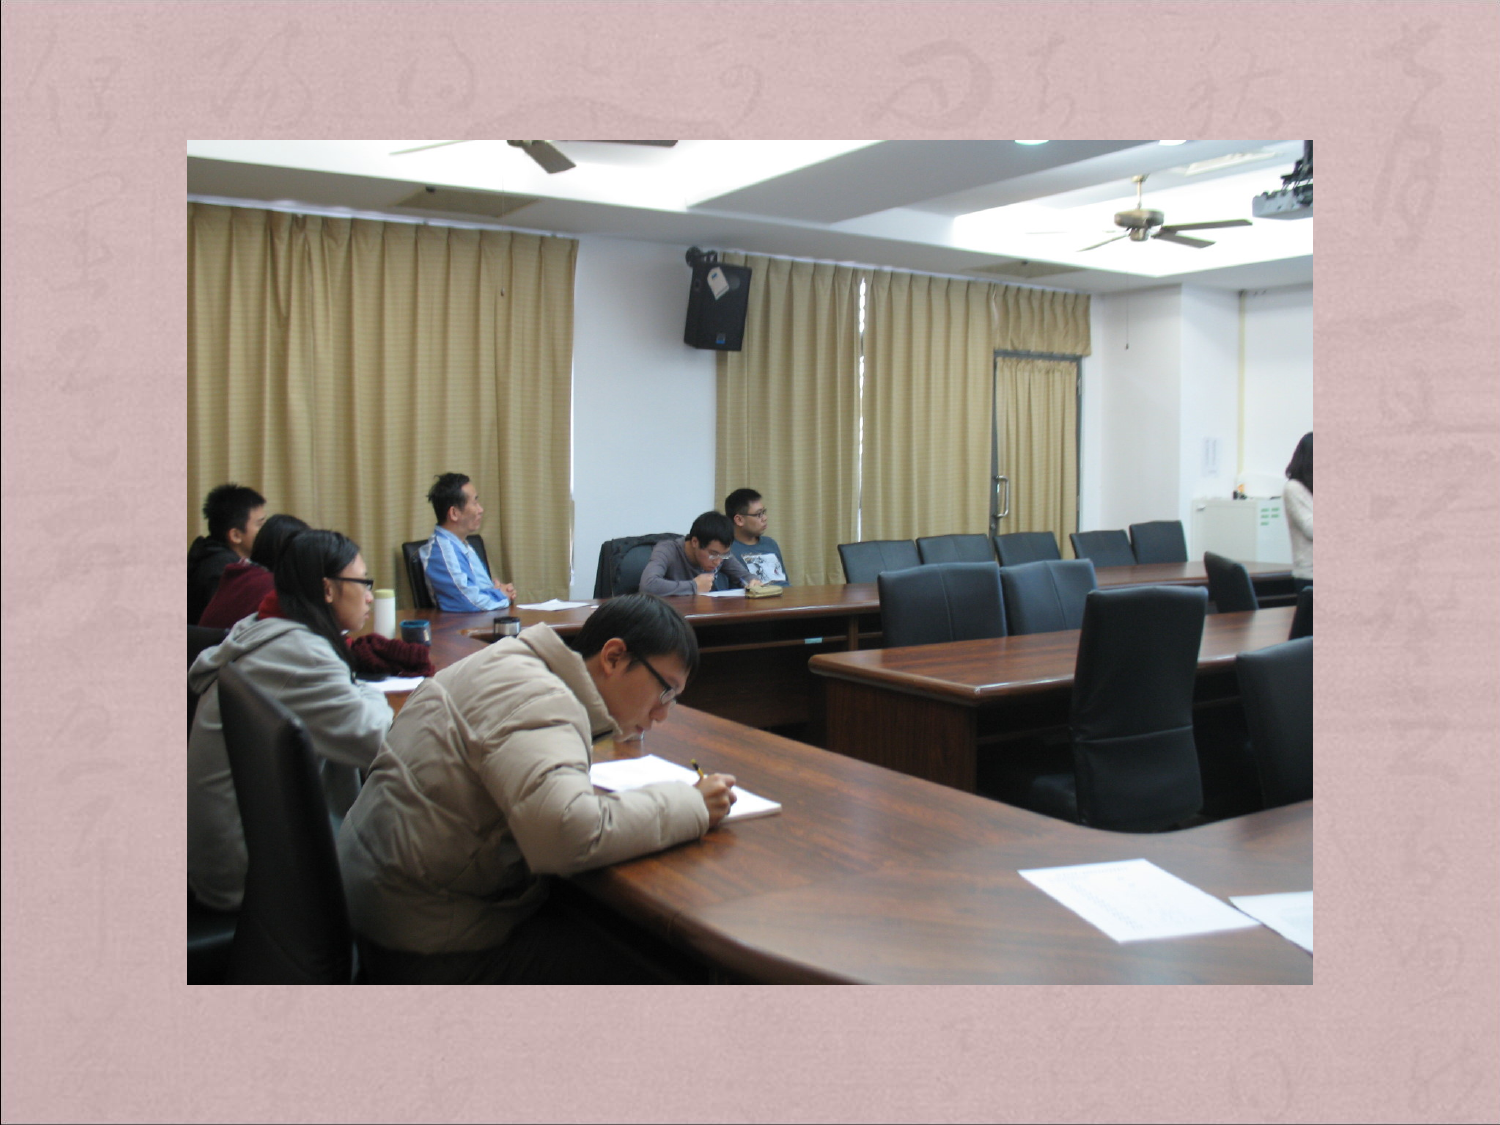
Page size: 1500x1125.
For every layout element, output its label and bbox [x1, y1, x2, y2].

picture [187, 140, 1313, 985]
